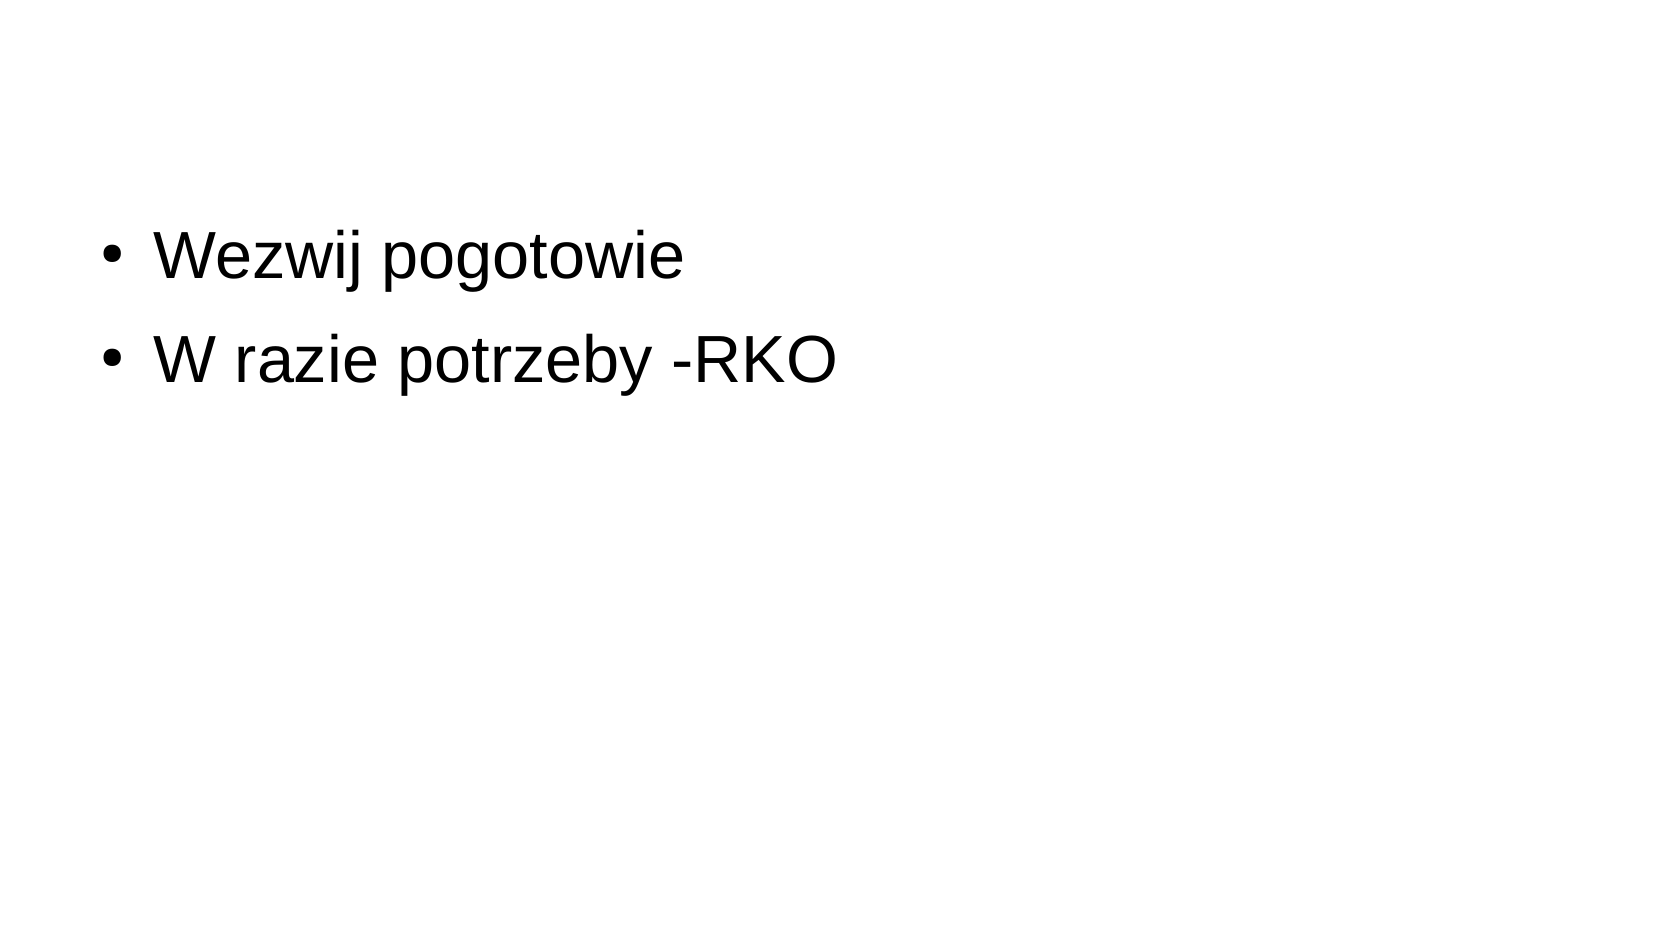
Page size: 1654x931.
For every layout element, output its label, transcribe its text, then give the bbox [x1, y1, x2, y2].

list Wezwij pogotowie W razie potrzeby -RKO [82, 217, 1571, 758]
